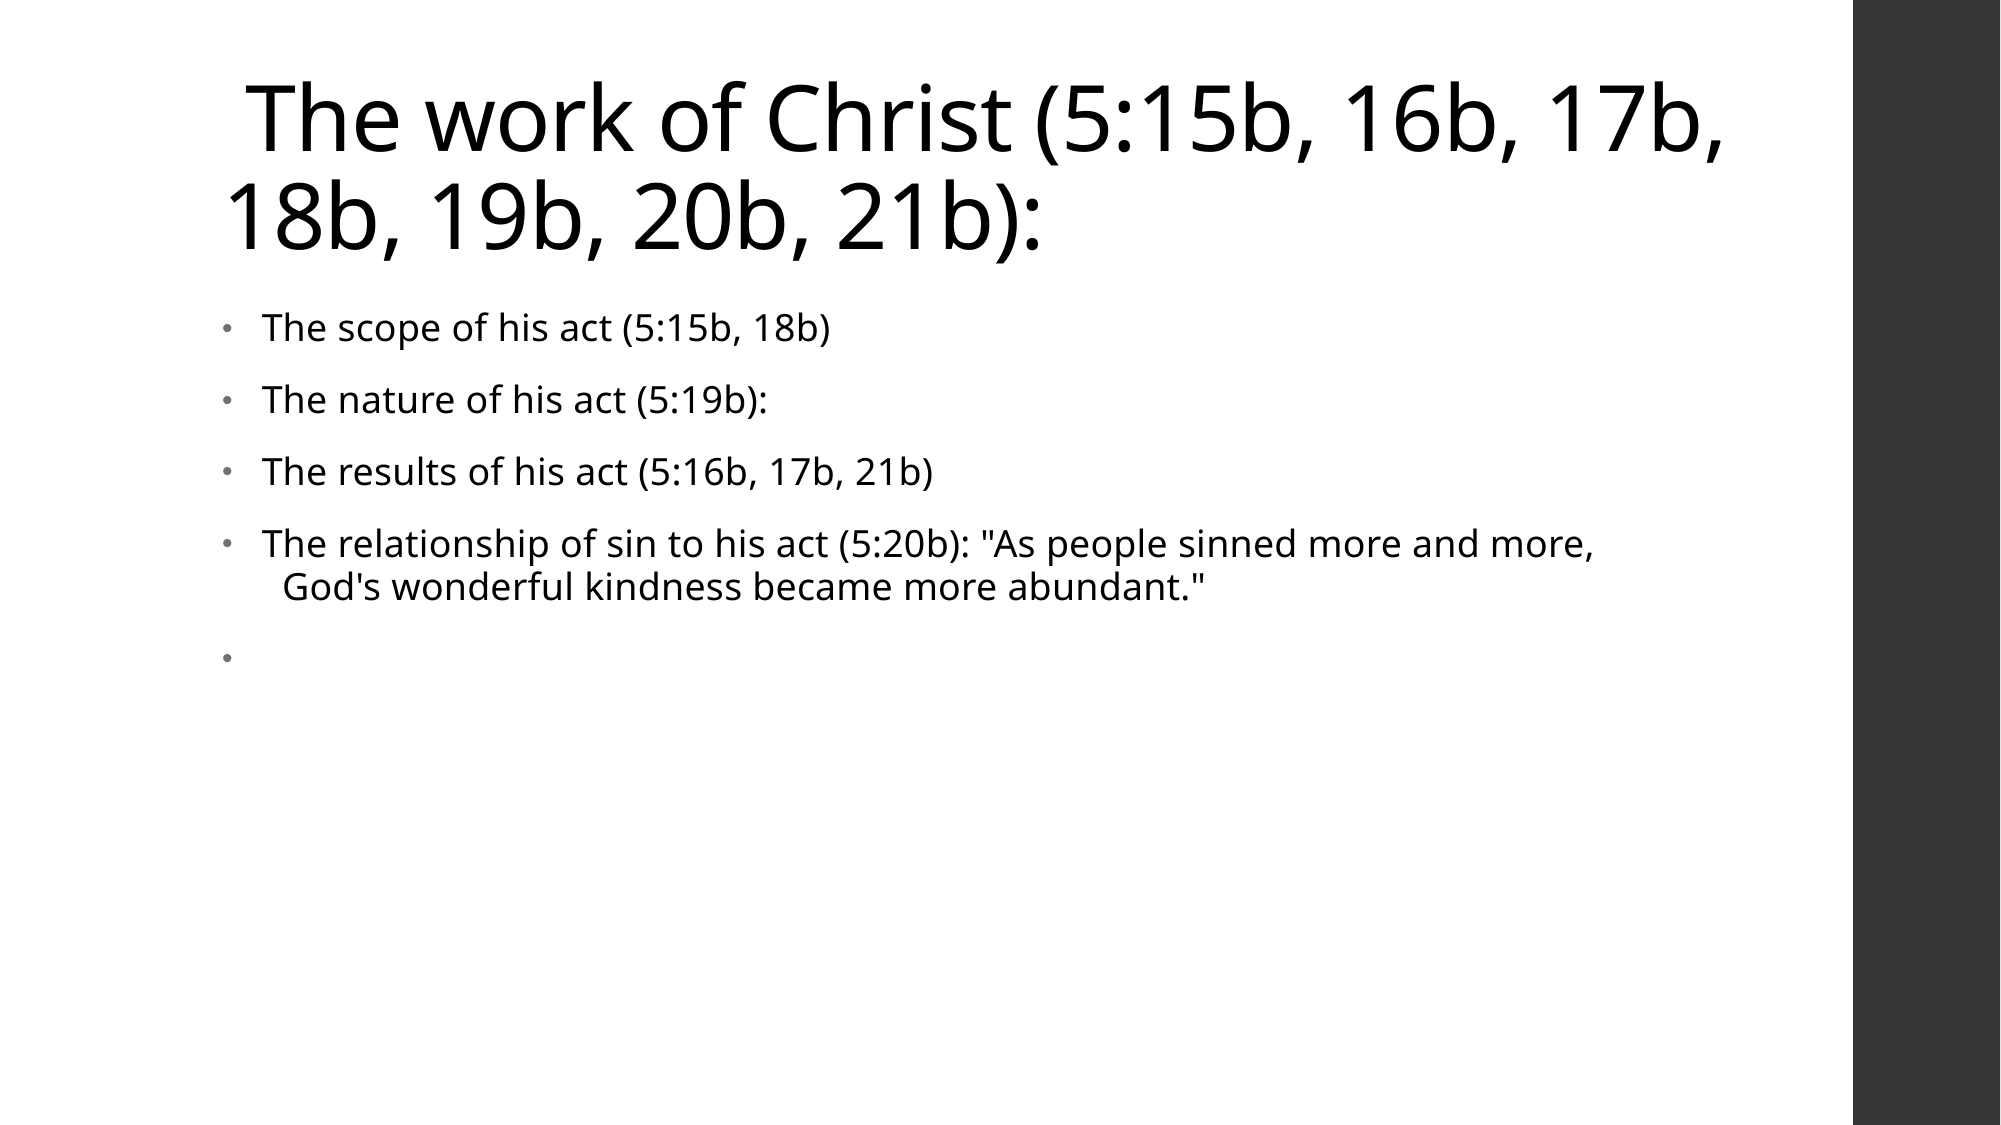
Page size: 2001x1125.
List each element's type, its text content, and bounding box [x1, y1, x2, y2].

title The work of Christ (5:15b, 16b, 17b, 18b, 19b, 20b, 21b): [206, 60, 1797, 278]
list The scope of his act (5:15b, 18b) The nature of his act (5:19b): The results of his act (5:16b, 17b, 21b) The relationship of sin to his act (5:20b): "As people sinned more and more, God's wonderful kindness became more abundant." [206, 299, 1617, 1014]
